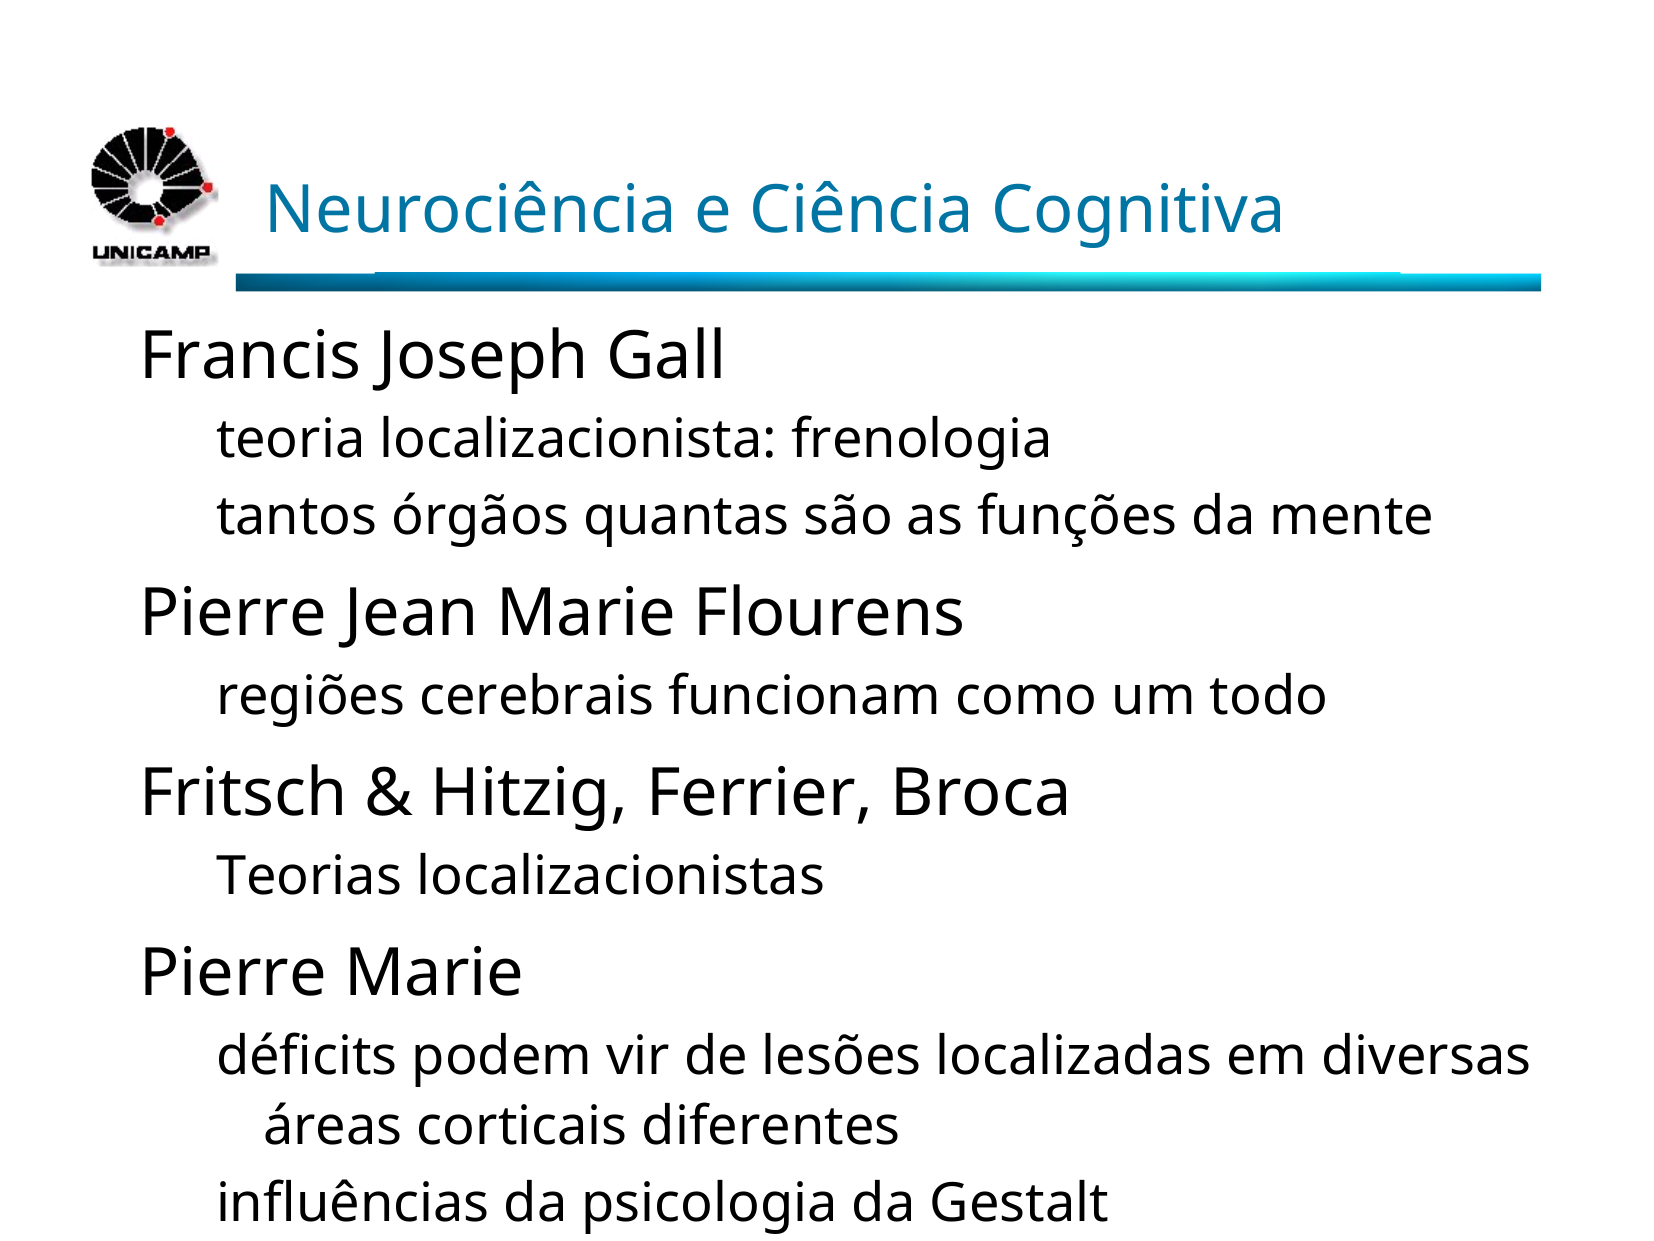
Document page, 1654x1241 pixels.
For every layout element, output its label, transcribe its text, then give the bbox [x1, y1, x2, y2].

picture [125, 272, 1654, 295]
list Francis Joseph Gall teoria localizacionista: frenologia tantos órgãos quantas são as funções da mente Pierre Jean Marie Flourens regiões cerebrais funcionam como um todo Fritsch & Hitzig, Ferrier, Broca Teorias localizacionistas Pierre Marie déficits podem vir de lesões localizadas em diversas áreas corticais diferentes influências da psicologia da Gestalt [121, 309, 1534, 1182]
title Neurociência e Ciência Cognitiva [264, 42, 1534, 250]
